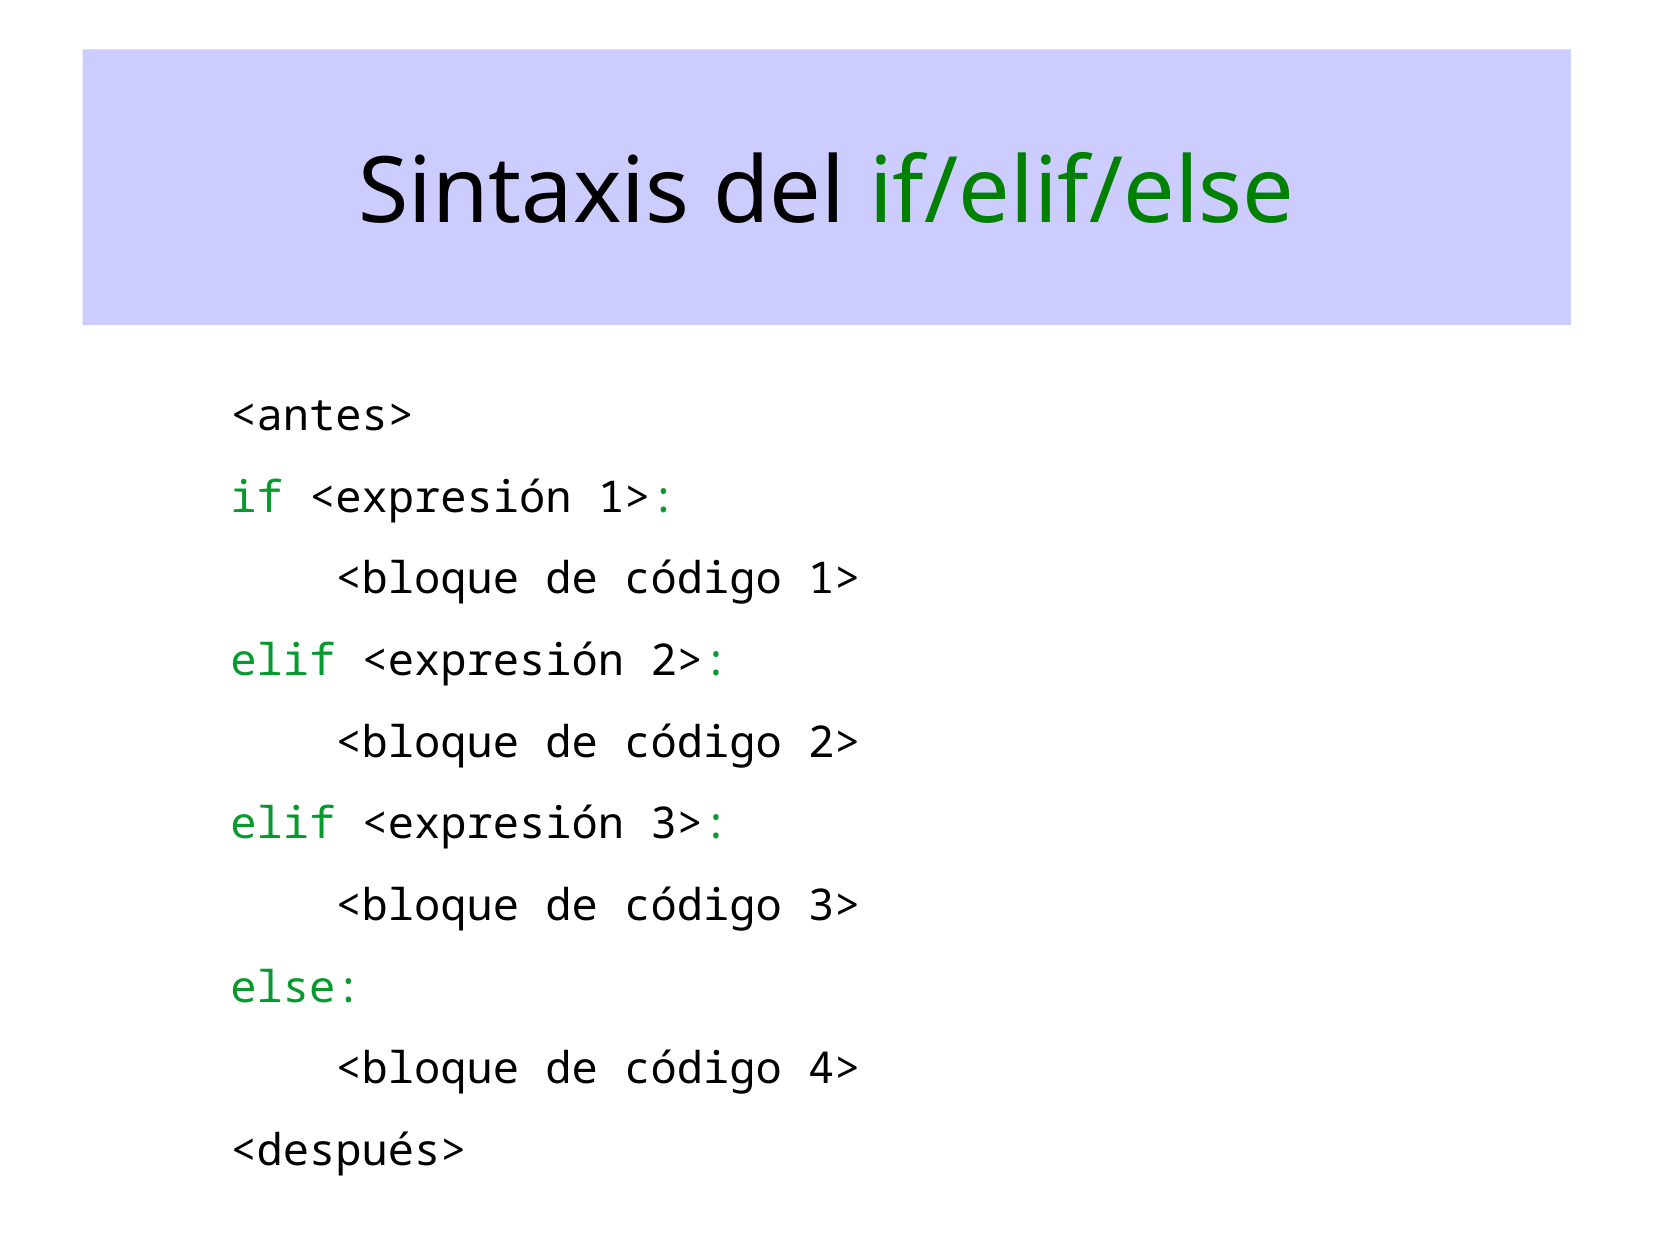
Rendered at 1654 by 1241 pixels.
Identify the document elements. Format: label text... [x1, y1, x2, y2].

title Sintaxis del if/elif/else [82, 49, 1571, 325]
list <antes> if <expresión 1>: <bloque de código 1> elif <expresión 2>: <bloque de código 2> elif <expresión 3>: <bloque de código 3> else: <bloque de código 4> <después> [177, 383, 1365, 1182]
